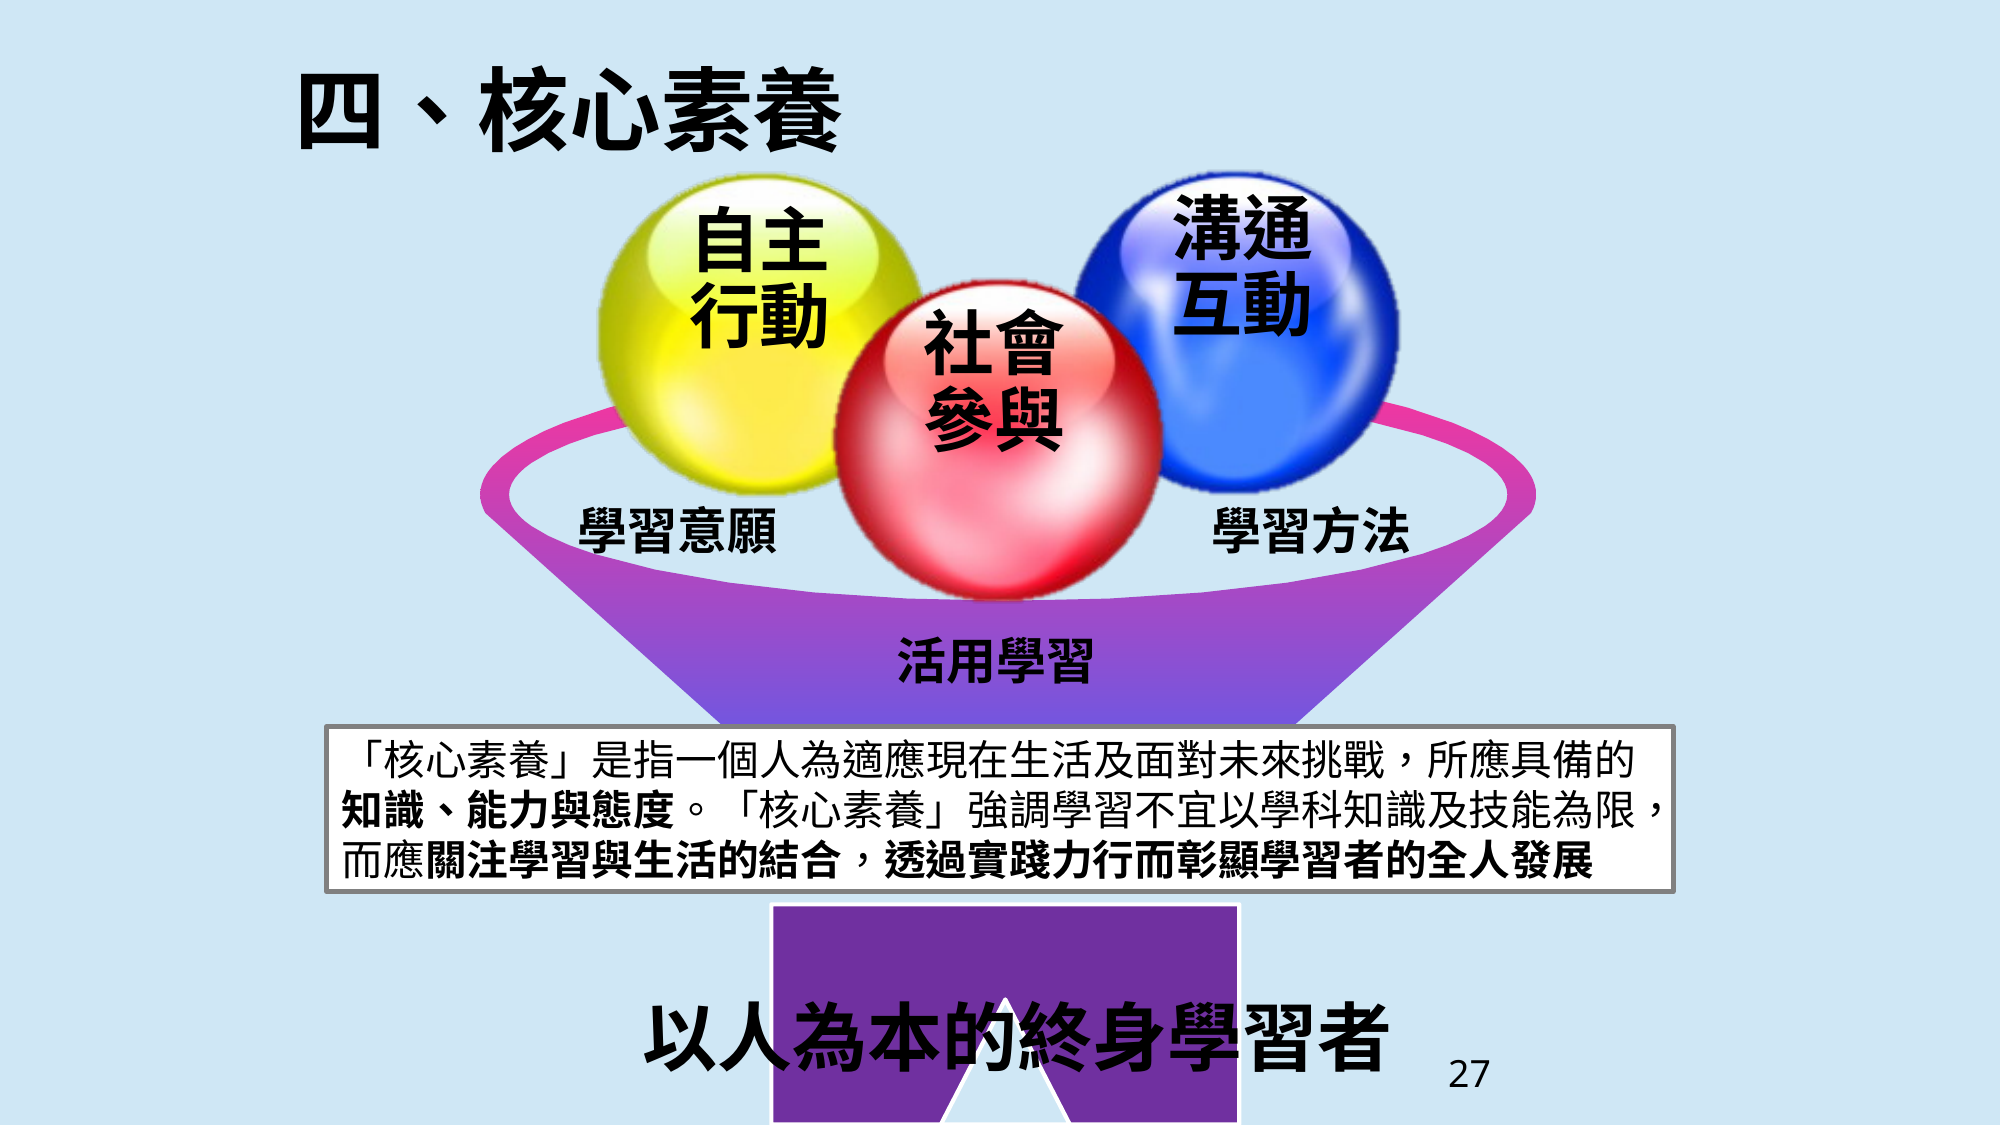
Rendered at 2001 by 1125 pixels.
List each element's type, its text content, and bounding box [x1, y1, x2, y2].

text_box [582, 598, 1437, 726]
text_box 自主行動 [708, 253, 740, 261]
text_box 自主行動 [708, 238, 740, 246]
title 四、核心素養 [279, 30, 1630, 185]
text_box 溝通互動 [1274, 185, 1356, 390]
text_box [1510, 453, 1537, 532]
slide_number <編號> [1433, 1042, 1900, 1103]
text_box 社會參與 [881, 264, 1107, 506]
picture [503, 185, 1510, 706]
text_box 「核心素養」是指一個人為適應現在生活及面對未來挑戰，所應具備的知識、能力與態度。「核心素養」強調學習不宜以學科知識及技能為限，而應關注學習與生活的結合，透過實踐力行而彰顯學習者的全人發展 [326, 726, 1674, 892]
text_box 以人為本的終身學習者 [586, 952, 1449, 1125]
text_box 溝通互動 [1274, 288, 1286, 325]
text_box [771, 904, 1240, 952]
text_box 自主行動 [647, 185, 740, 402]
text_box [480, 455, 503, 529]
text_box 溝通互動 [1274, 202, 1294, 207]
text_box 自主行動 [708, 223, 740, 230]
